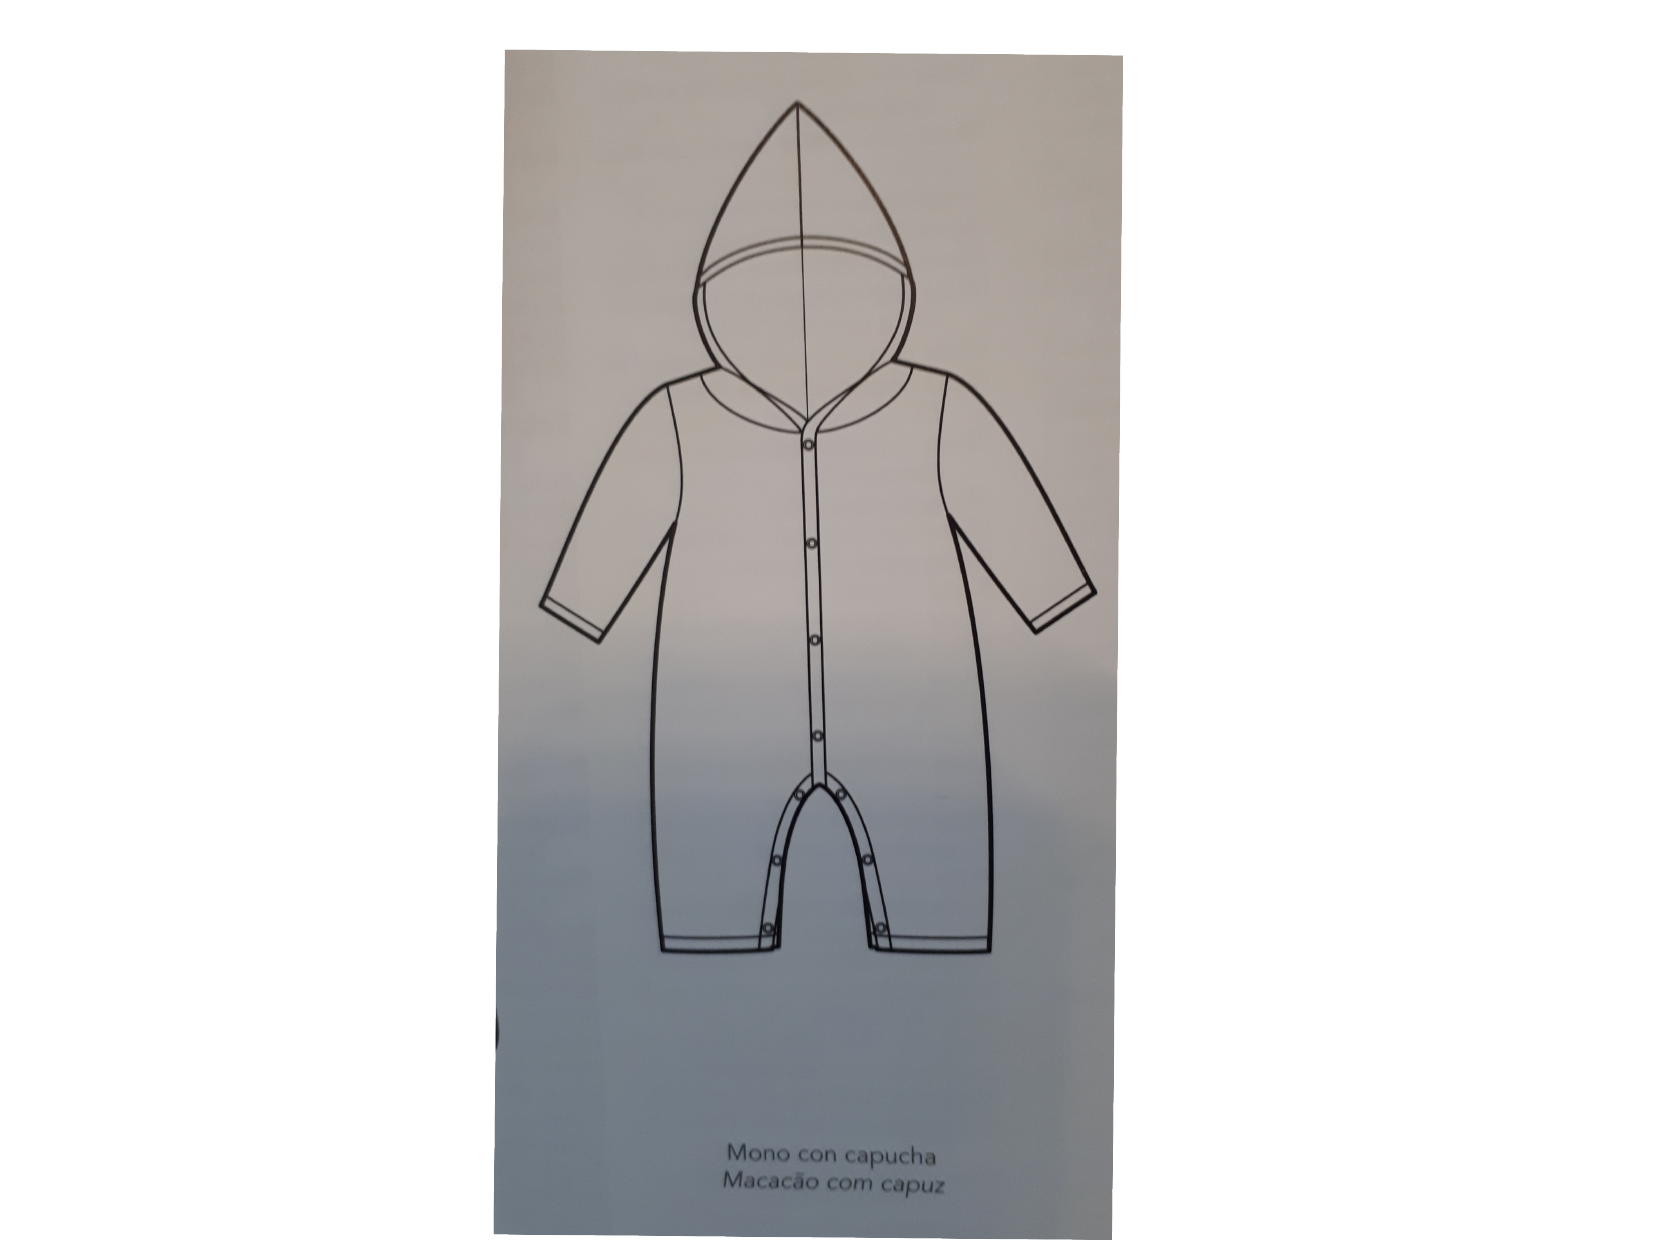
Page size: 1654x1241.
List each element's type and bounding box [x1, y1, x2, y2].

picture [493, 49, 1123, 1240]
